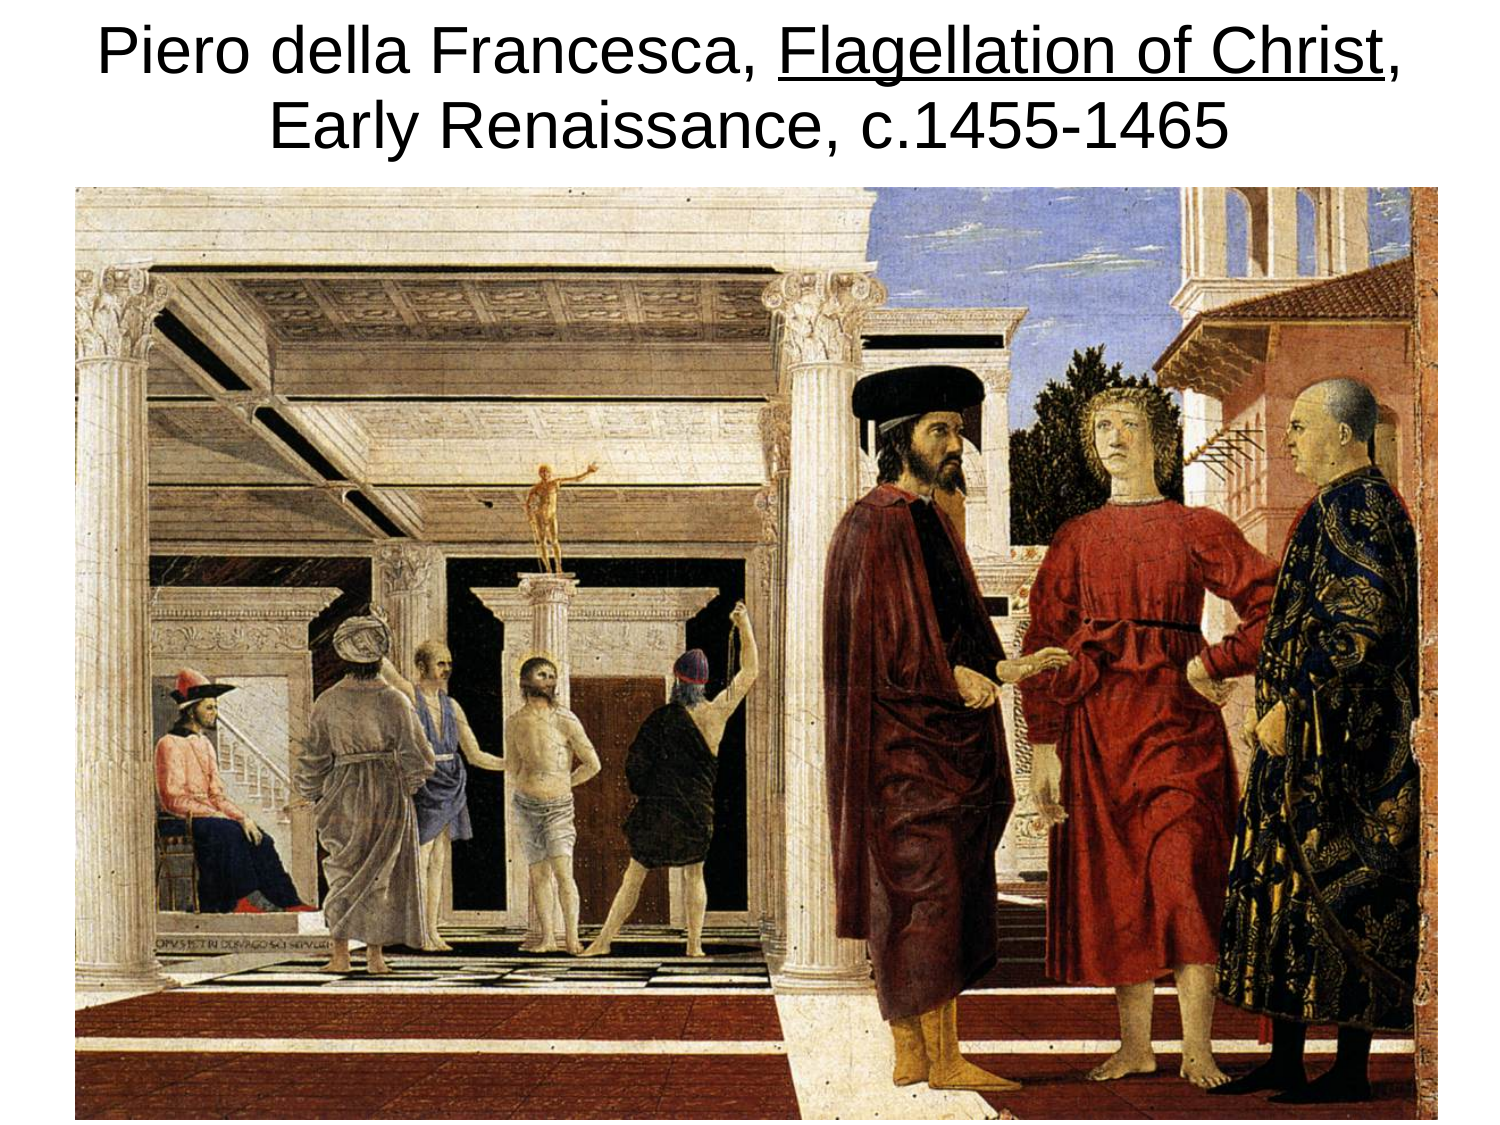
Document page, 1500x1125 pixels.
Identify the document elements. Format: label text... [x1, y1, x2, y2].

picture [75, 187, 1438, 1120]
title Piero della Francesca, Flagellation of Christ, Early Renaissance, c.1455-1465 [0, 0, 1500, 176]
